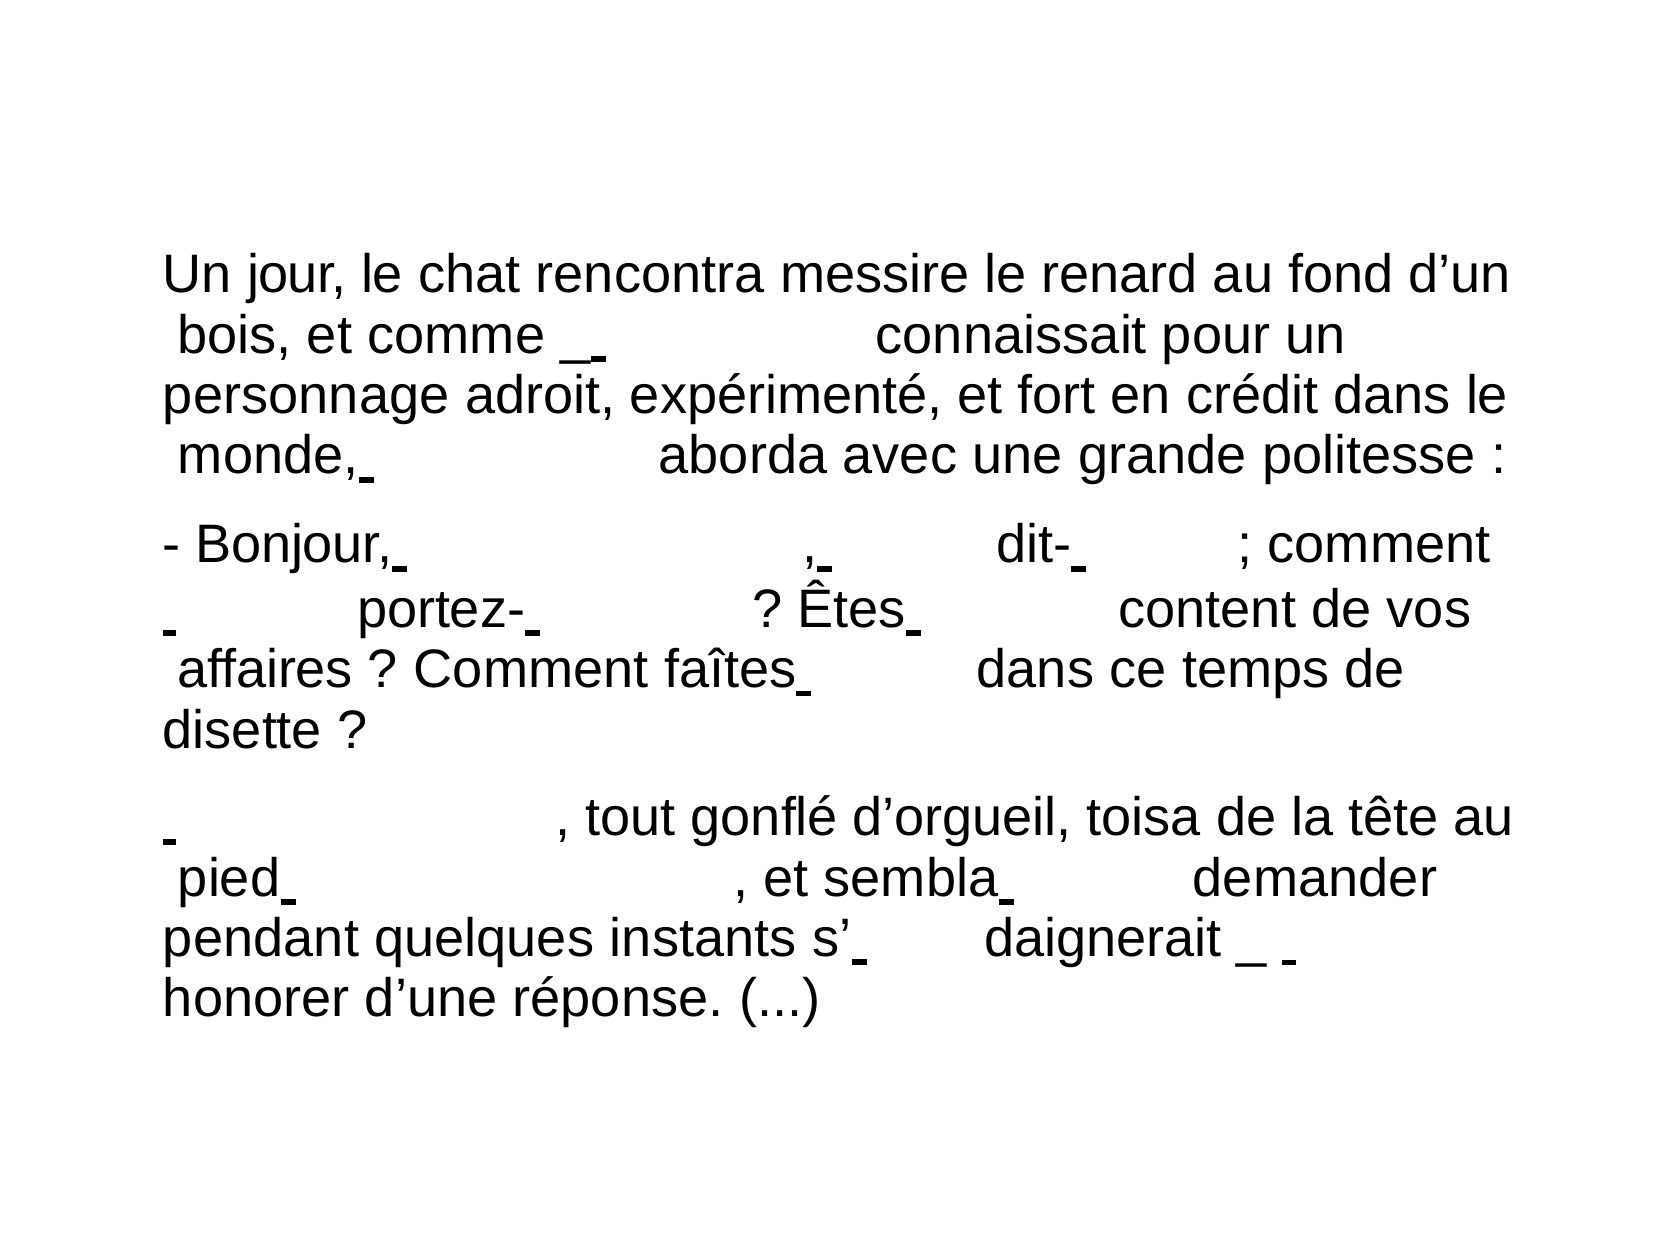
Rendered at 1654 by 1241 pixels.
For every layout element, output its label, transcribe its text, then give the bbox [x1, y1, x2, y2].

text_box Un jour, le chat rencontra messire le renard au fond d’un bois, et comme _ connaissait pour un personnage adroit, expérimenté, et fort en crédit dans le monde, aborda avec une grande politesse : - Bonjour, , dit- ; comment portez- ? Êtes content de vos affaires ? Comment faîtes dans ce temps de disette ? , tout gonflé d’orgueil, toisa de la tête au pied , et sembla demander pendant quelques instants s’ daignerait _ honorer d’une réponse. (...) [160, 237, 1519, 1032]
